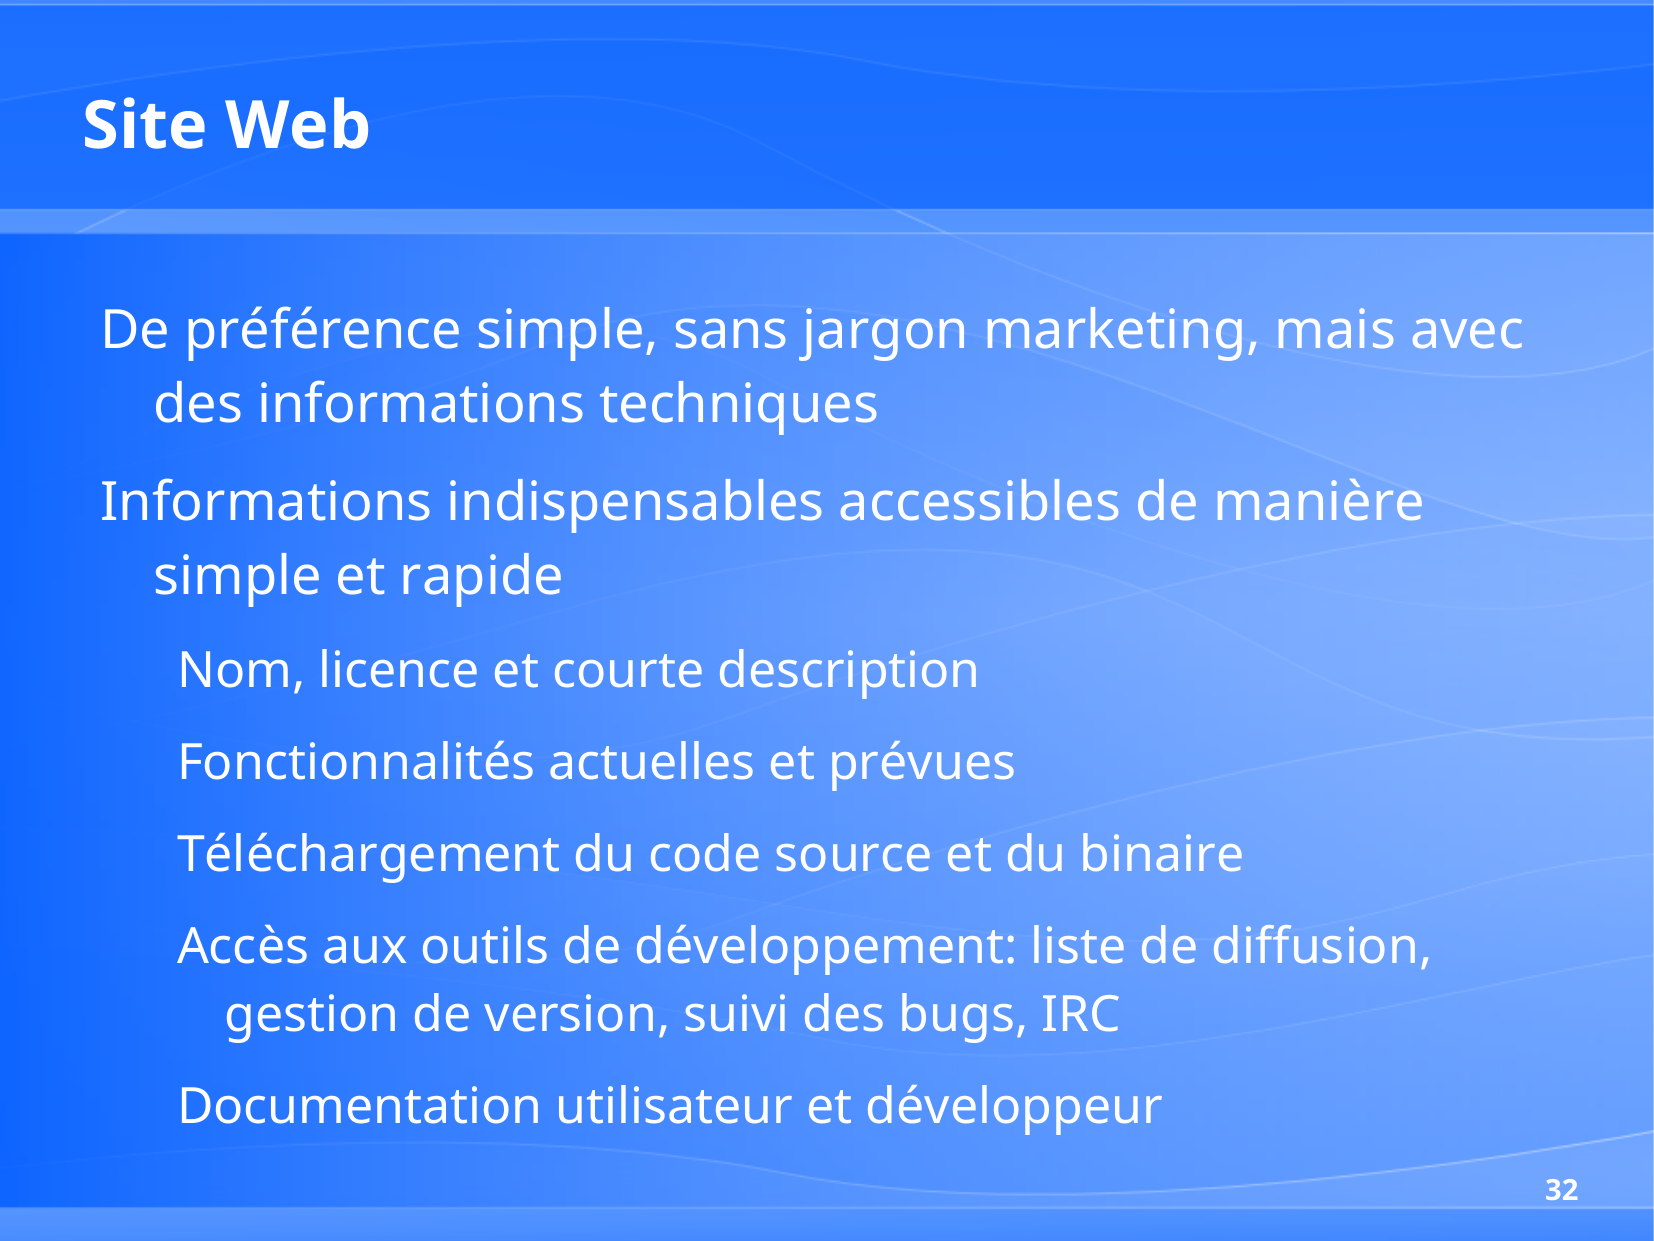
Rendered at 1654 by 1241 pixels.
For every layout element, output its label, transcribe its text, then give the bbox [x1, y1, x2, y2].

list De préférence simple, sans jargon marketing, mais avec des informations techniques Informations indispensables accessibles de manière simple et rapide Nom, licence et courte description Fonctionnalités actuelles et prévues Téléchargement du code source et du binaire Accès aux outils de développement: liste de diffusion, gestion de version, suivi des bugs, IRC Documentation utilisateur et développeur [82, 290, 1571, 1108]
picture [0, 0, 1654, 1241]
title Site Web [23, 15, 1625, 229]
